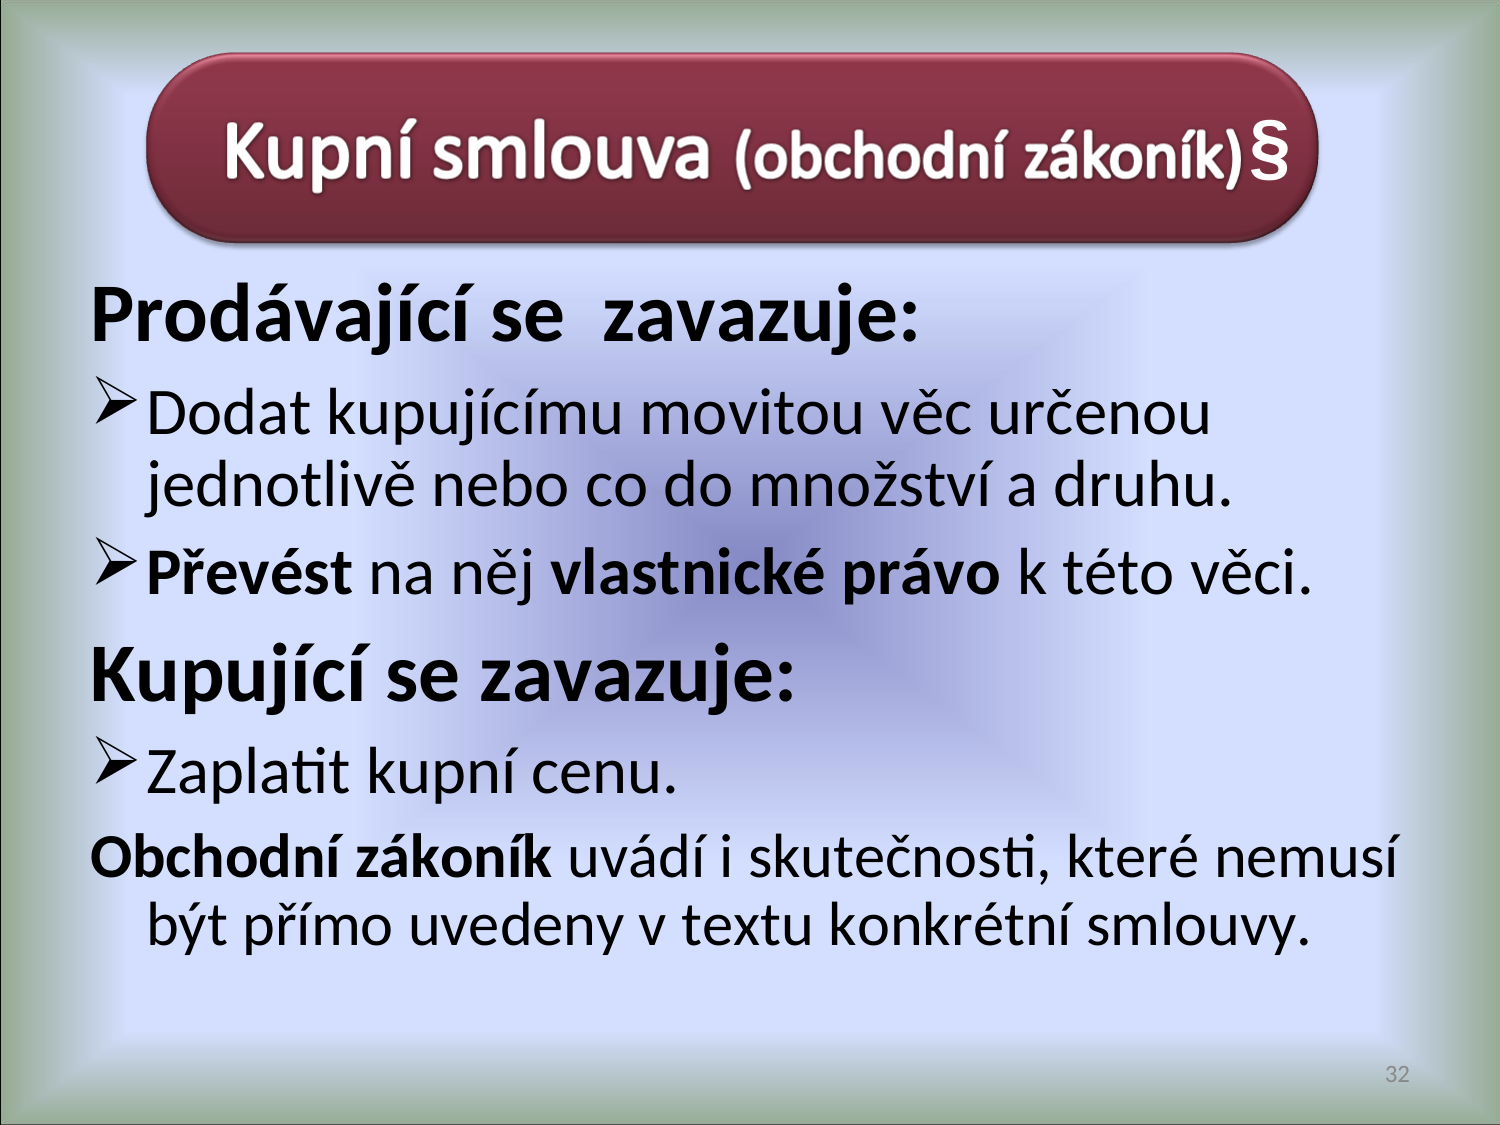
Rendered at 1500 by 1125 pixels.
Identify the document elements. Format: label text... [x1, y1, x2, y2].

text_box <číslo> [1074, 1042, 1426, 1103]
text_box § [1234, 90, 1307, 196]
picture [0, 0, 1500, 1125]
list Prodávající se zavazuje: Dodat kupujícímu movitou věc určenou jednotlivě nebo co do množství a druhu. Převést na něj vlastnické právo k této věci. Kupující se zavazuje: Zaplatit kupní cenu. Obchodní zákoník uvádí i skutečnosti, které nemusí být přímo uvedeny v textu konkrétní smlouvy. [75, 262, 1426, 1006]
